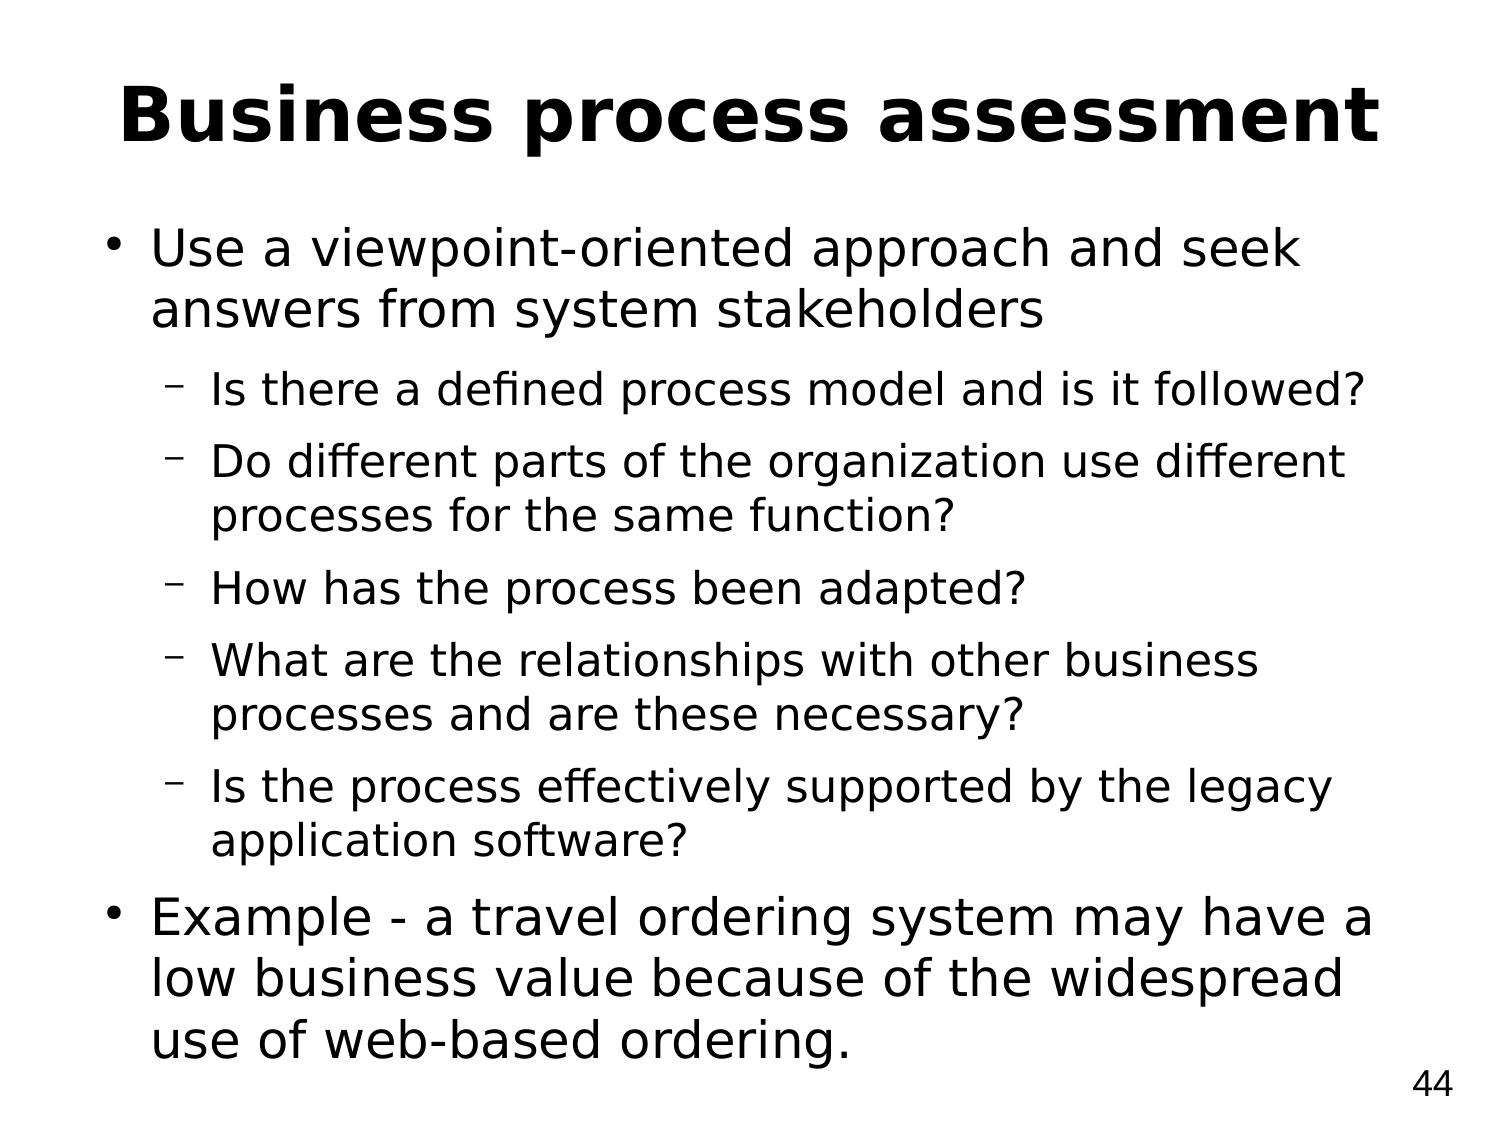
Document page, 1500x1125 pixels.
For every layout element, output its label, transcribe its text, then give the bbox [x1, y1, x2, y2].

list Use a viewpoint-oriented approach and seek answers from system stakeholders Is there a defined process model and is it followed? Do different parts of the organization use different processes for the same function? How has the process been adapted? What are the relationships with other business processes and are these necessary? Is the process effectively supported by the legacy application software? Example - a travel ordering system may have a low business value because of the widespread use of web-based ordering. [75, 206, 1425, 1093]
title Business process assessment [75, 44, 1425, 177]
